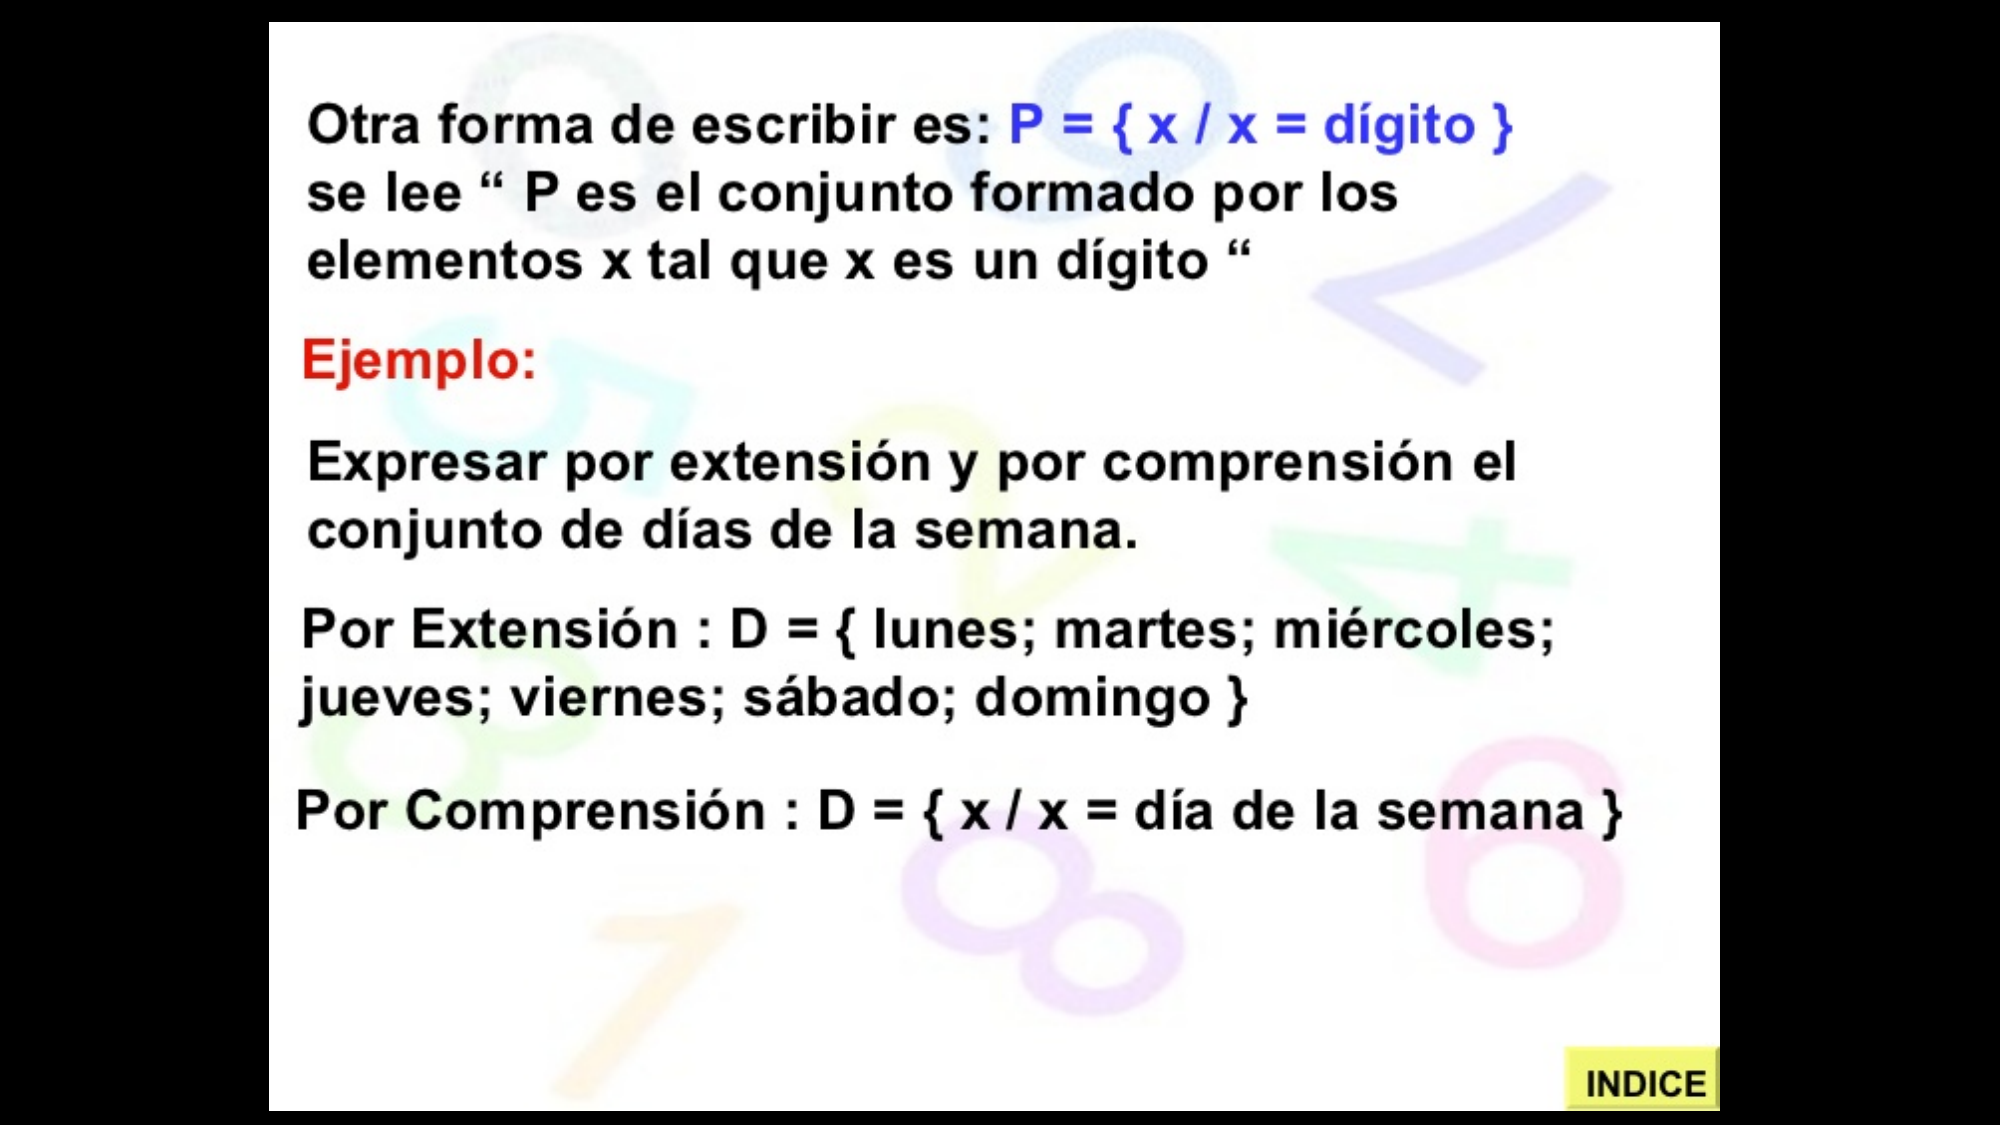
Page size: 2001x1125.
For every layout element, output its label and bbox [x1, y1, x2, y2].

picture [269, 22, 1720, 1111]
